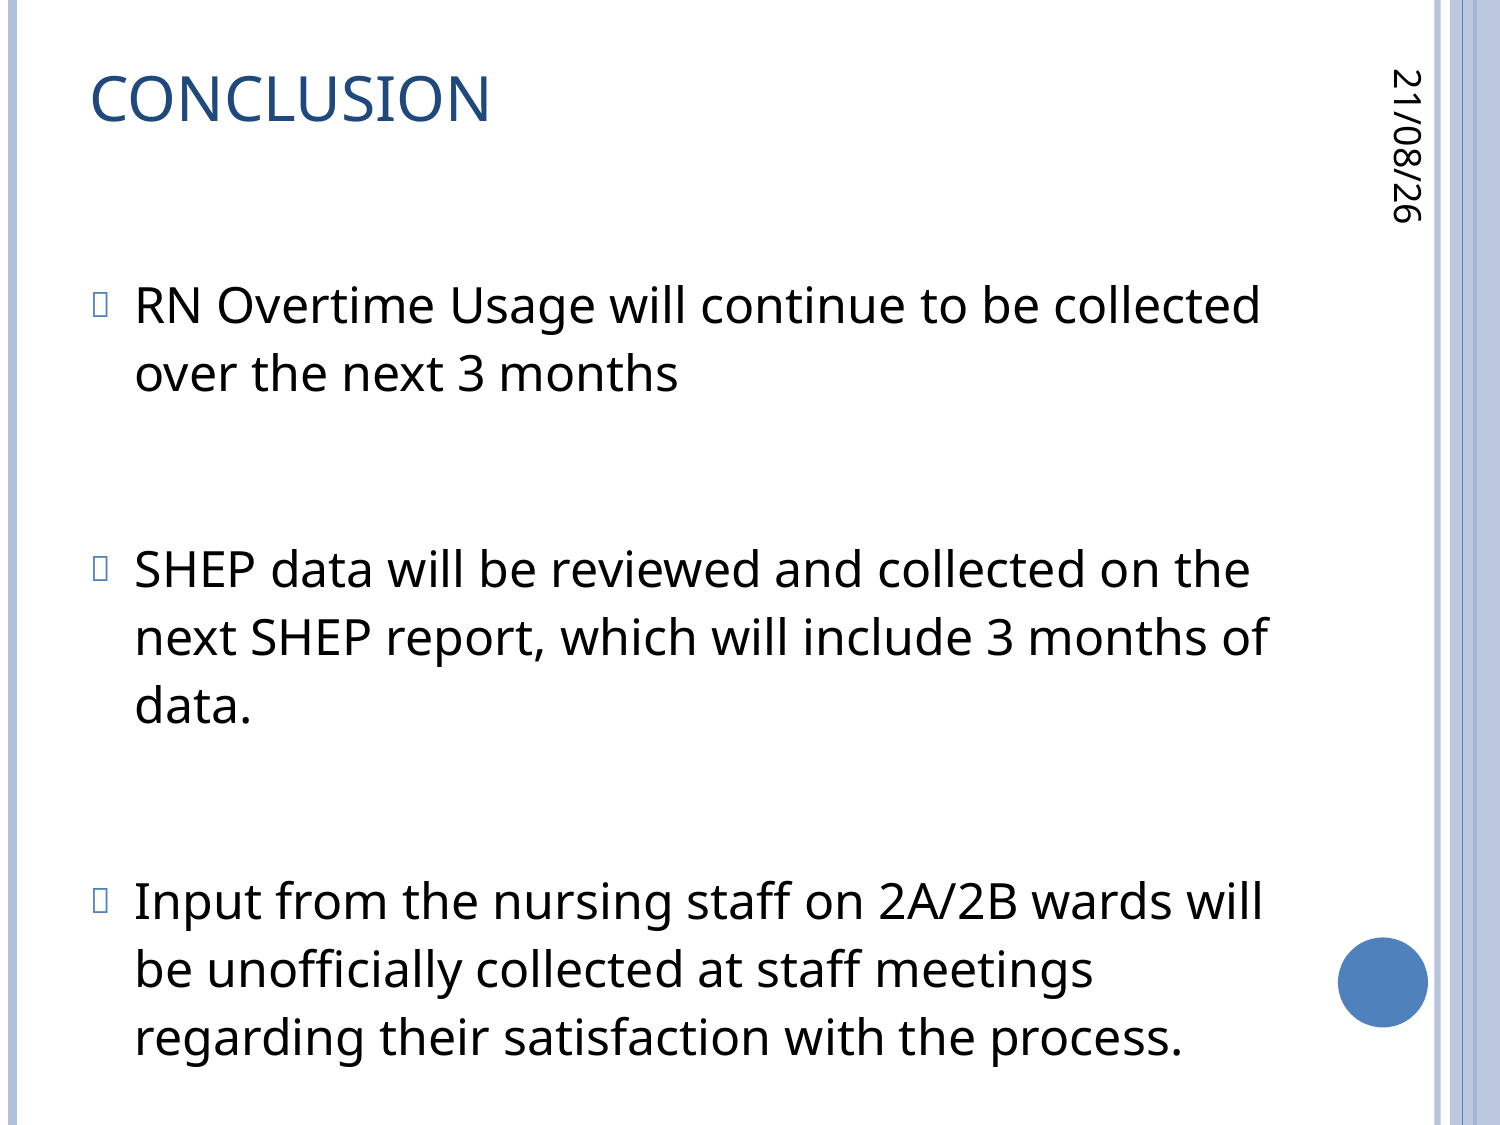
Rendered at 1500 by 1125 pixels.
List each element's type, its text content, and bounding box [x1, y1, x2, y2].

title CONCLUSION [75, 45, 1300, 150]
list RN Overtime Usage will continue to be collected over the next 3 months SHEP data will be reviewed and collected on the next SHEP report, which will include 3 months of data. Input from the nursing staff on 2A/2B wards will be unofficially collected at staff meetings regarding their satisfaction with the process. [75, 262, 1300, 1062]
